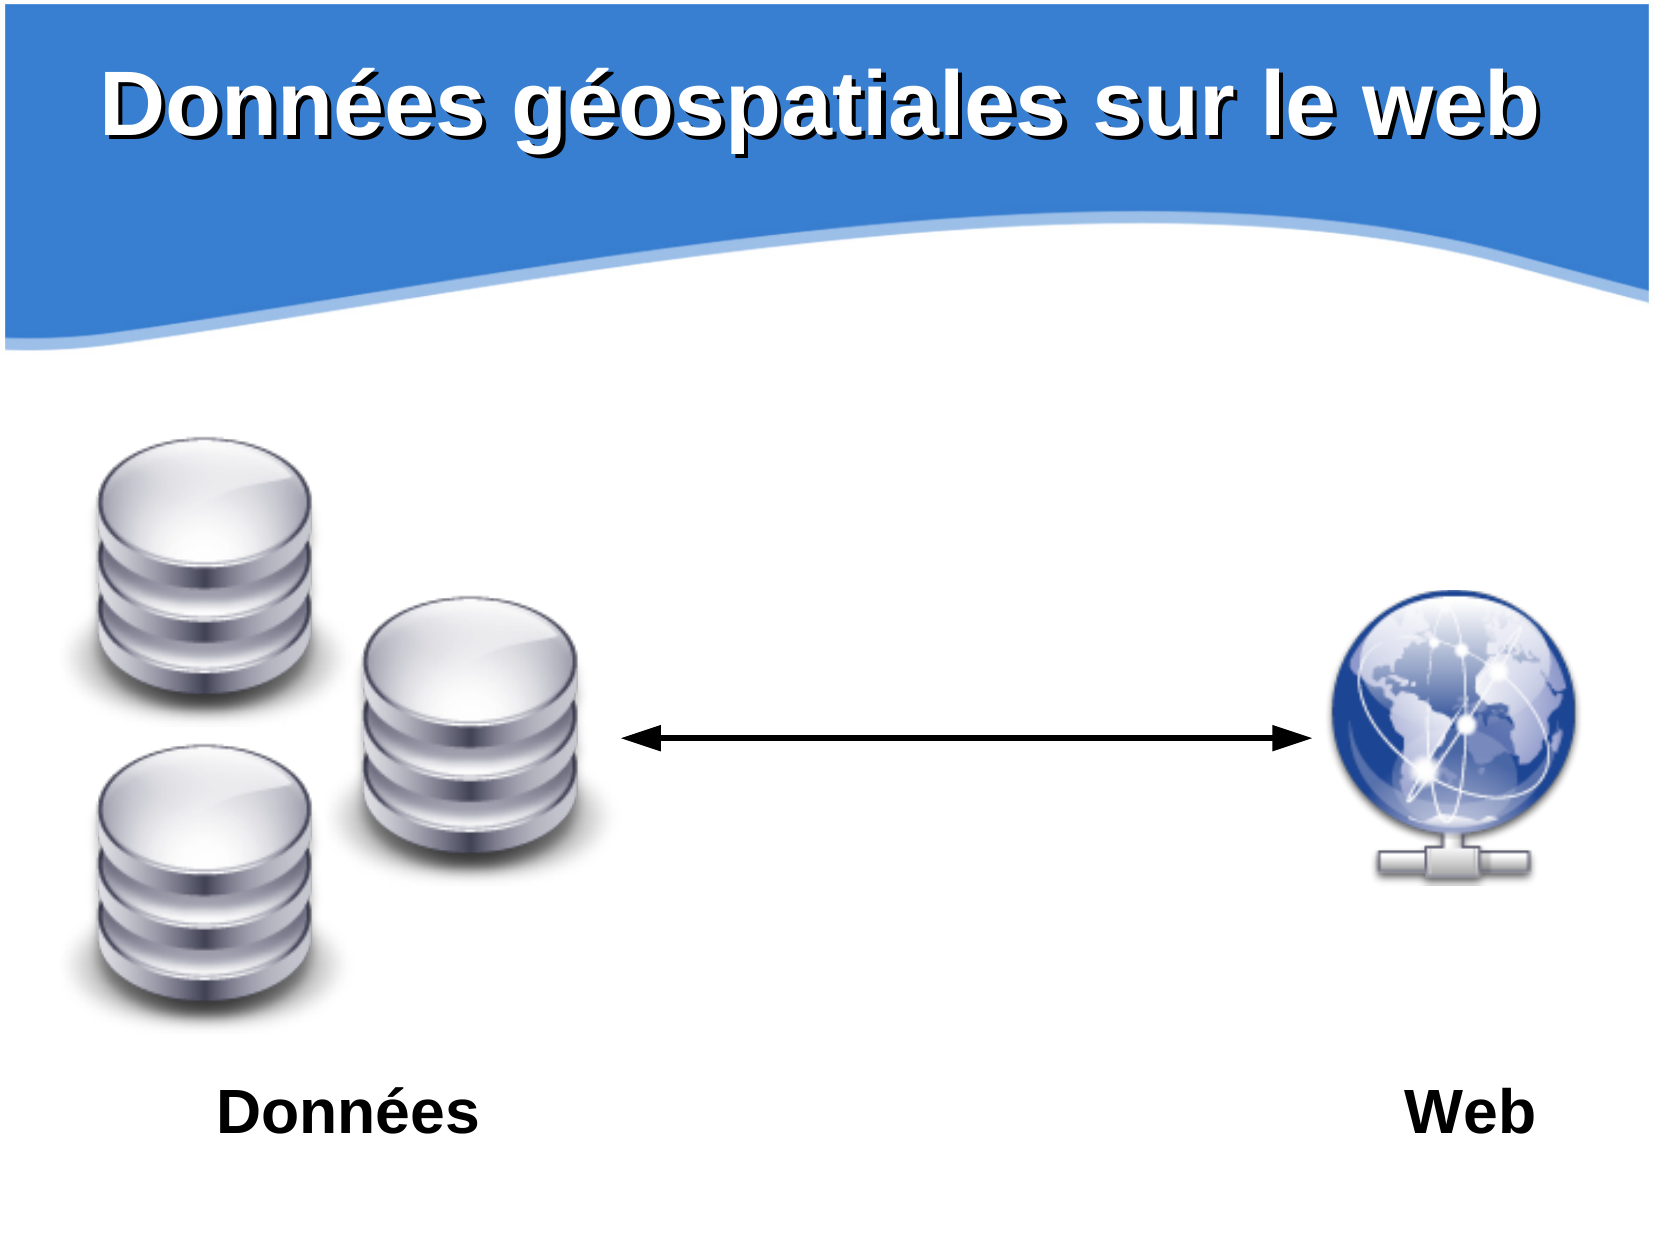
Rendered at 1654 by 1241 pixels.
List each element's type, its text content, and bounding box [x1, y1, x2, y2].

title Web [1358, 1025, 1583, 1199]
title Données [94, 1025, 603, 1198]
title Données géospatiales sur le web [76, 0, 1565, 208]
picture [0, 0, 1654, 1241]
